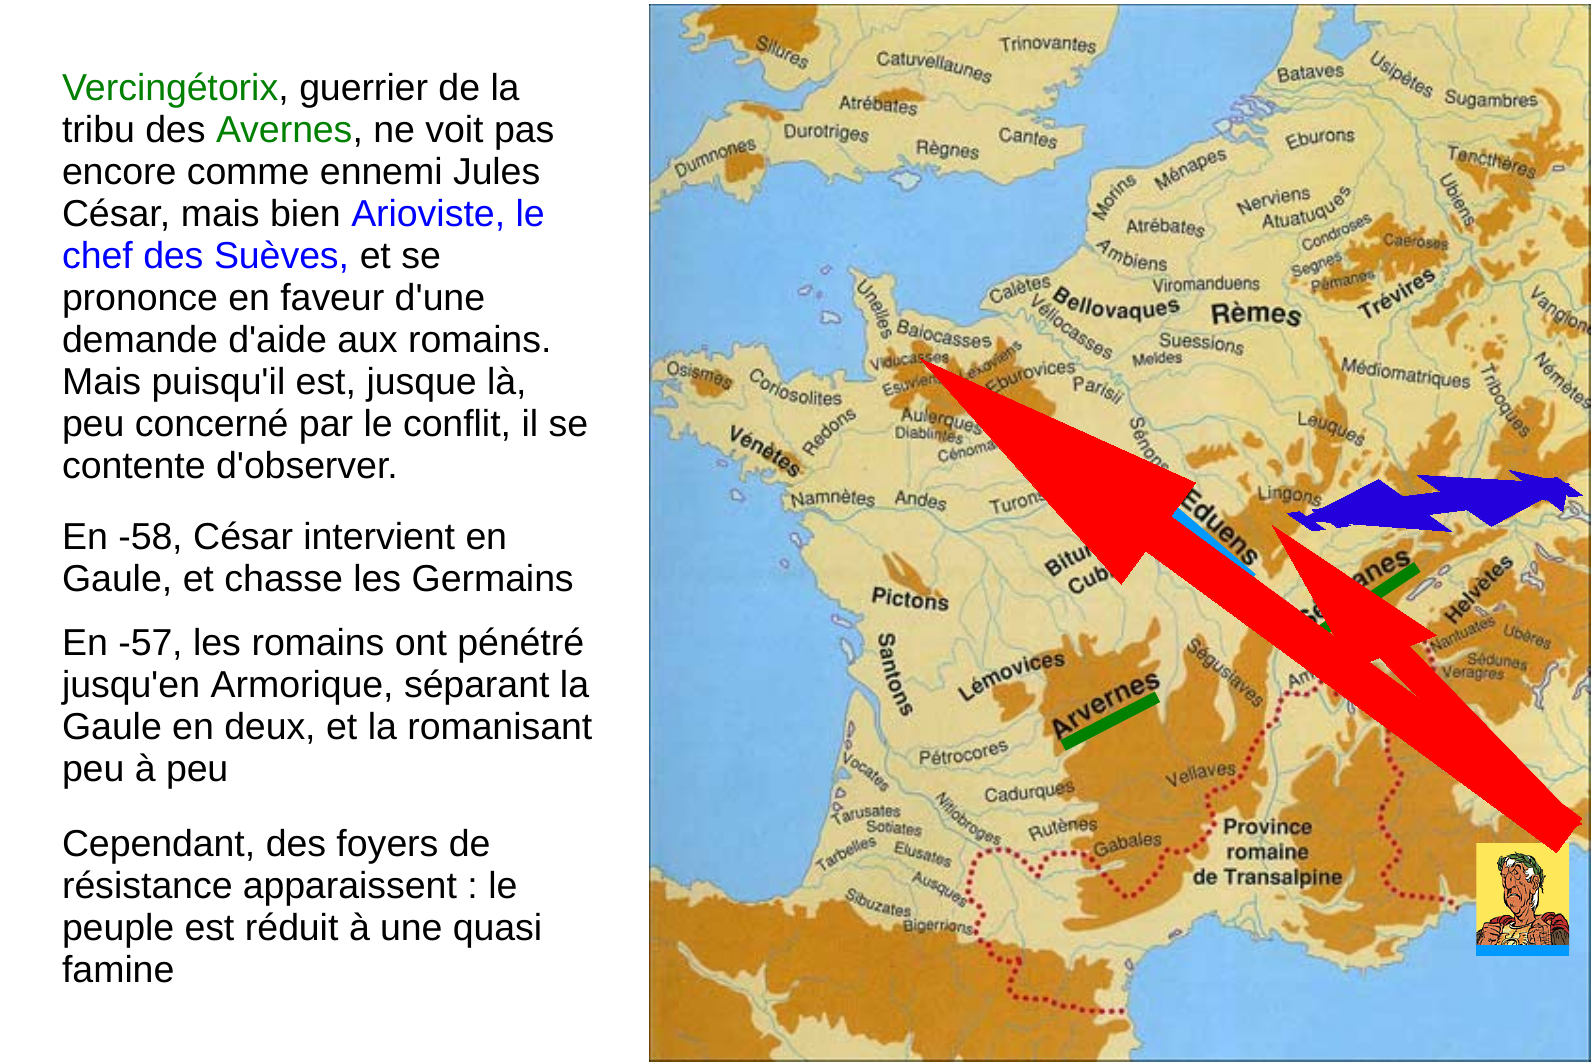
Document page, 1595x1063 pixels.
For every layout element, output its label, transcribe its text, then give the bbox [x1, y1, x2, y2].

picture [649, 4, 1591, 1062]
text_box En -58, César intervient en Gaule, et chasse les Germains [47, 507, 603, 614]
text_box [1287, 470, 1583, 532]
text_box Vercingétorix, guerrier de la tribu des Avernes, ne voit pas encore comme ennemi Jules César, mais bien Arioviste, le chef des Suèves, et se prononce en faveur d'une demande d'aide aux romains. Mais puisqu'il est, jusque là, peu concerné par le conflit, il se contente d'observer. [47, 59, 615, 567]
text_box En -57, les romains ont pénétré jusqu'en Armorique, séparant la Gaule en deux, et la romanisant peu à peu [47, 614, 626, 849]
text_box Cependant, des foyers de résistance apparaissent : le peuple est réduit à une quasi famine [47, 814, 579, 1032]
text_box [920, 358, 1582, 853]
